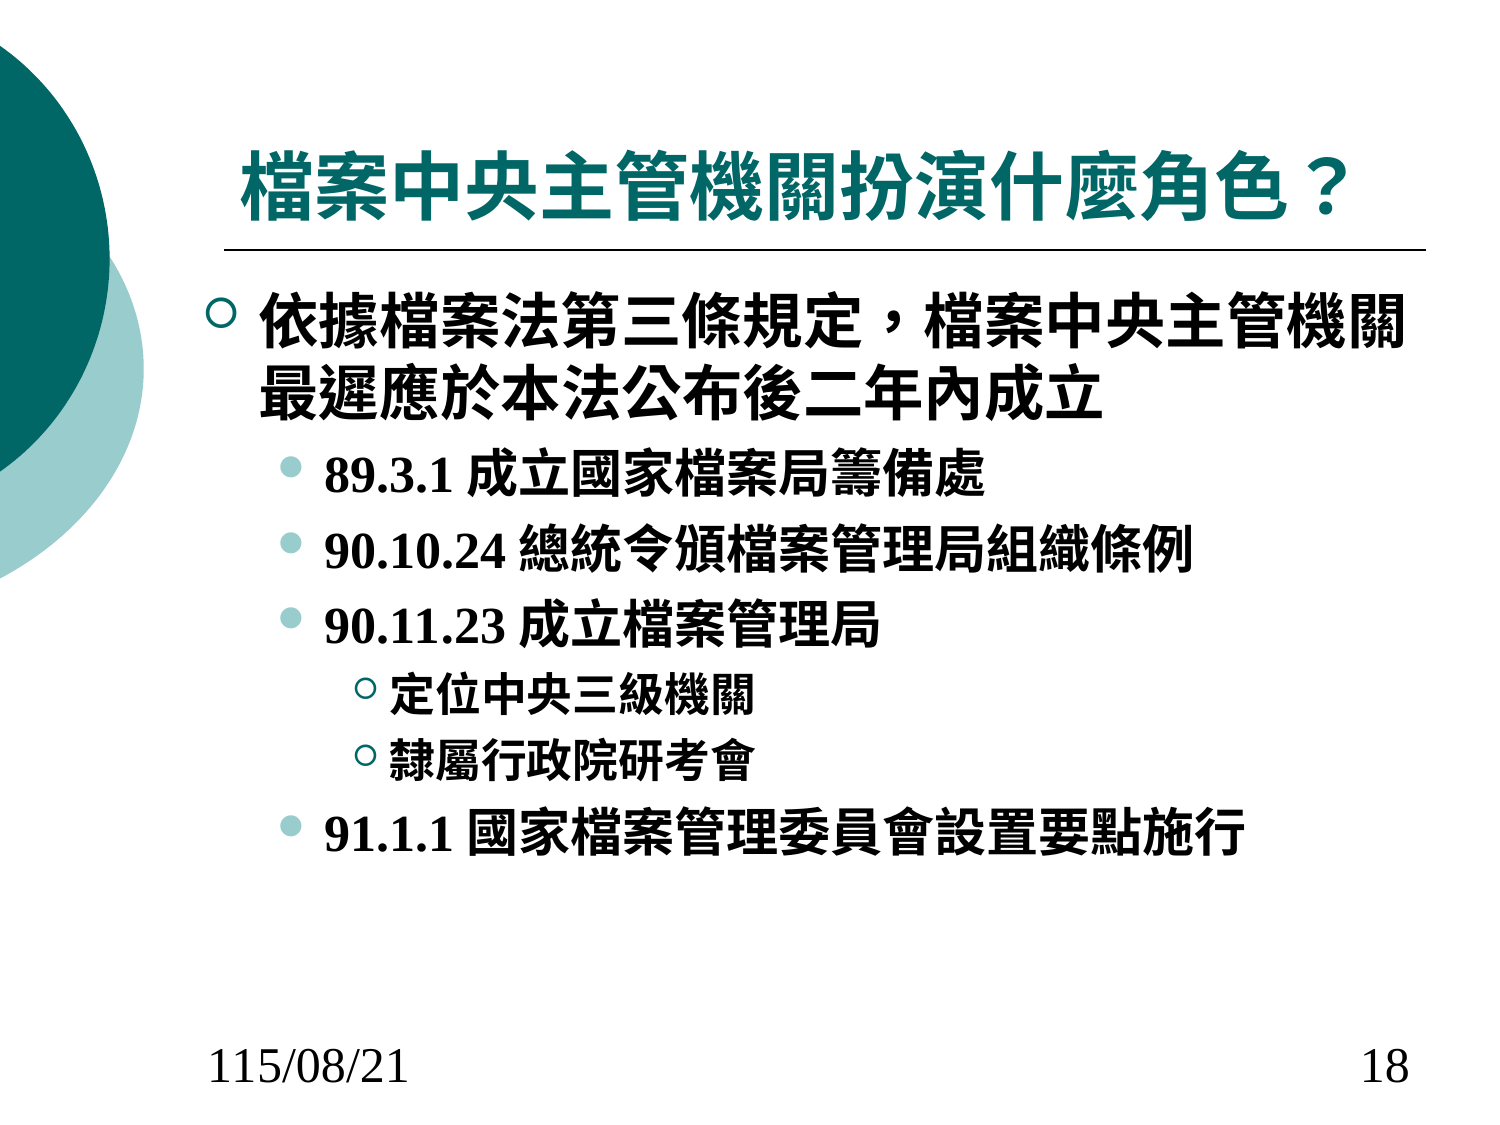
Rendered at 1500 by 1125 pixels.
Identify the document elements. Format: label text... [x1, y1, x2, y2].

title 檔案中央主管機關扮演什麼角色？ [224, 49, 1425, 237]
list 依據檔案法第三條規定，檔案中央主管機關最遲應於本法公布後二年內成立 89.3.1成立國家檔案局籌備處 90.10.24總統令頒檔案管理局組織條例 90.11.23成立檔案管理局 定位中央三級機關 隸屬行政院研考會 91.1.1國家檔案管理委員會設置要點施行 [187, 274, 1425, 975]
